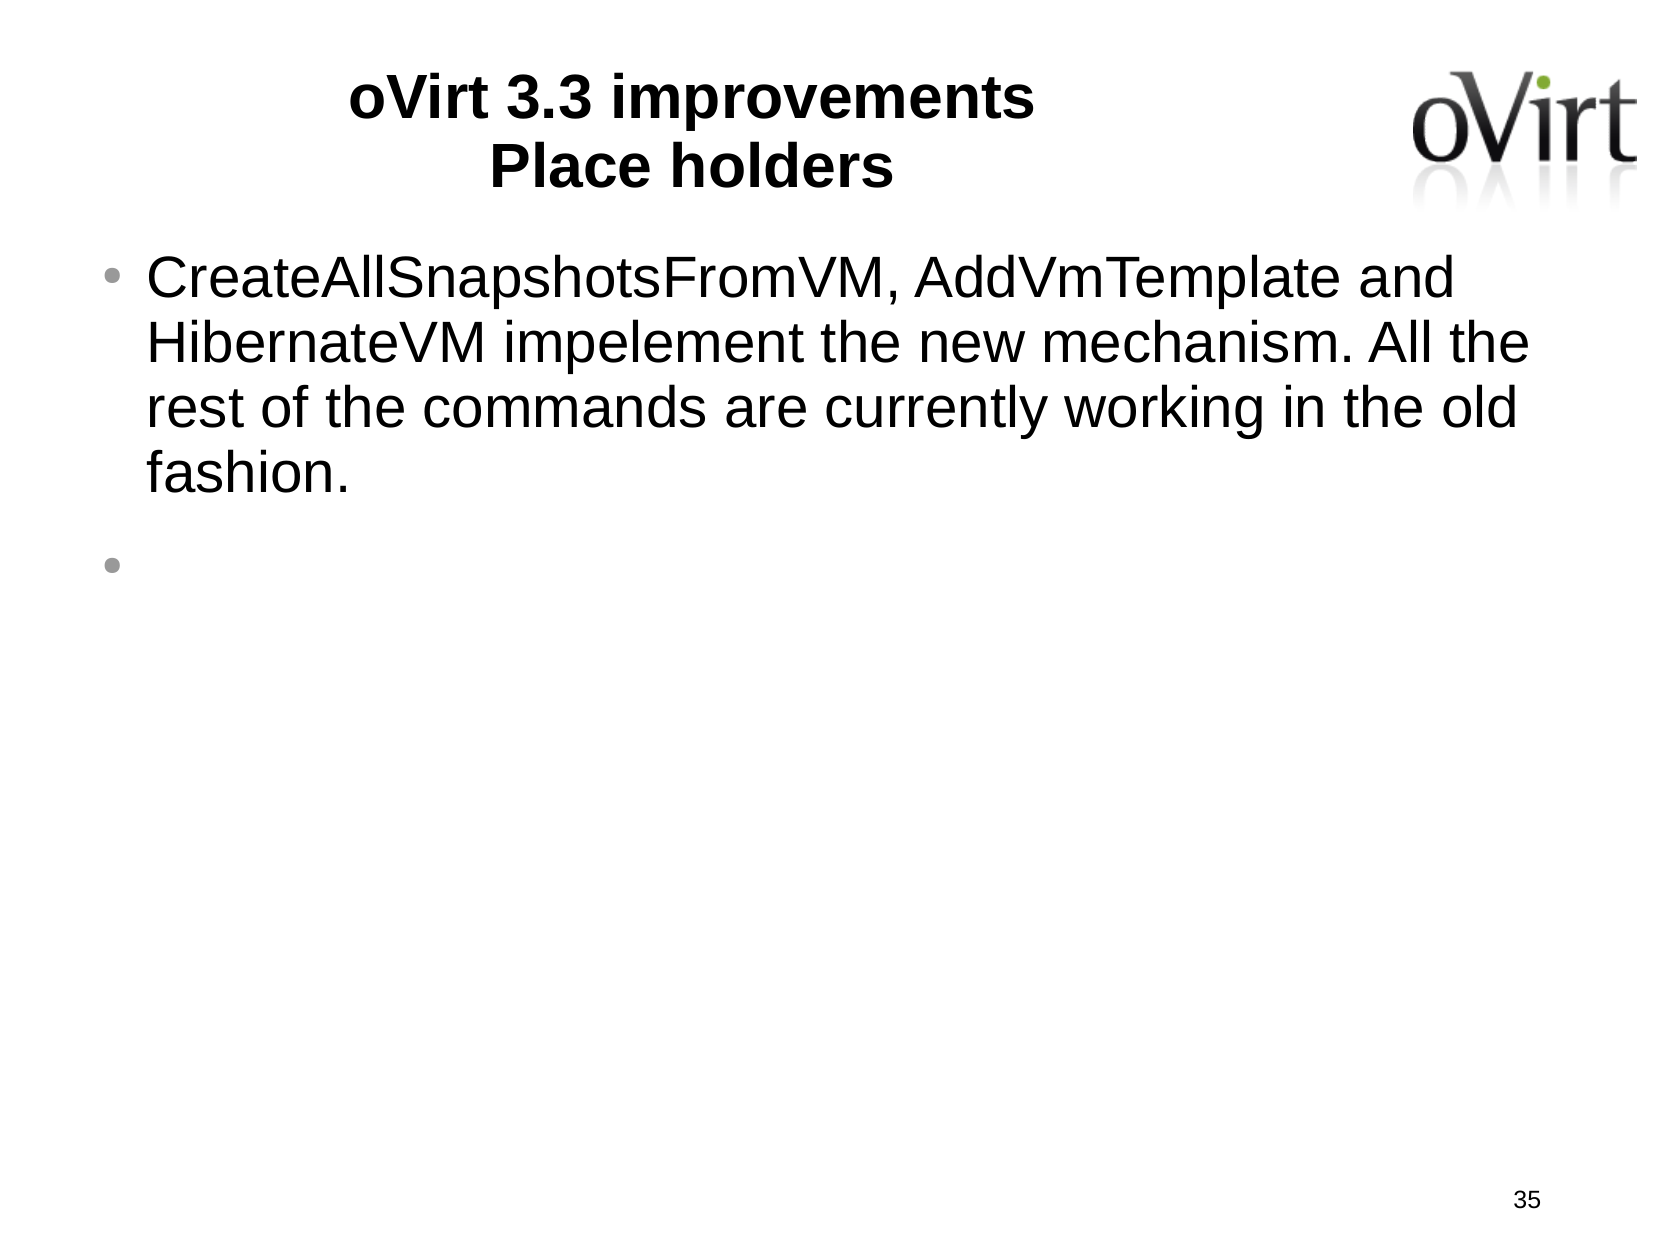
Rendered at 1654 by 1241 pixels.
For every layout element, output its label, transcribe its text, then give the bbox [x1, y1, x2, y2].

list CreateAllSnapshotsFromVM, AddVmTemplate and HibernateVM impelement the new mechanism. All the rest of the commands are currently working in the old fashion. [86, 244, 1576, 1039]
title oVirt 3.3 improvements Place holders [82, 37, 1303, 226]
picture [1413, 63, 1637, 212]
